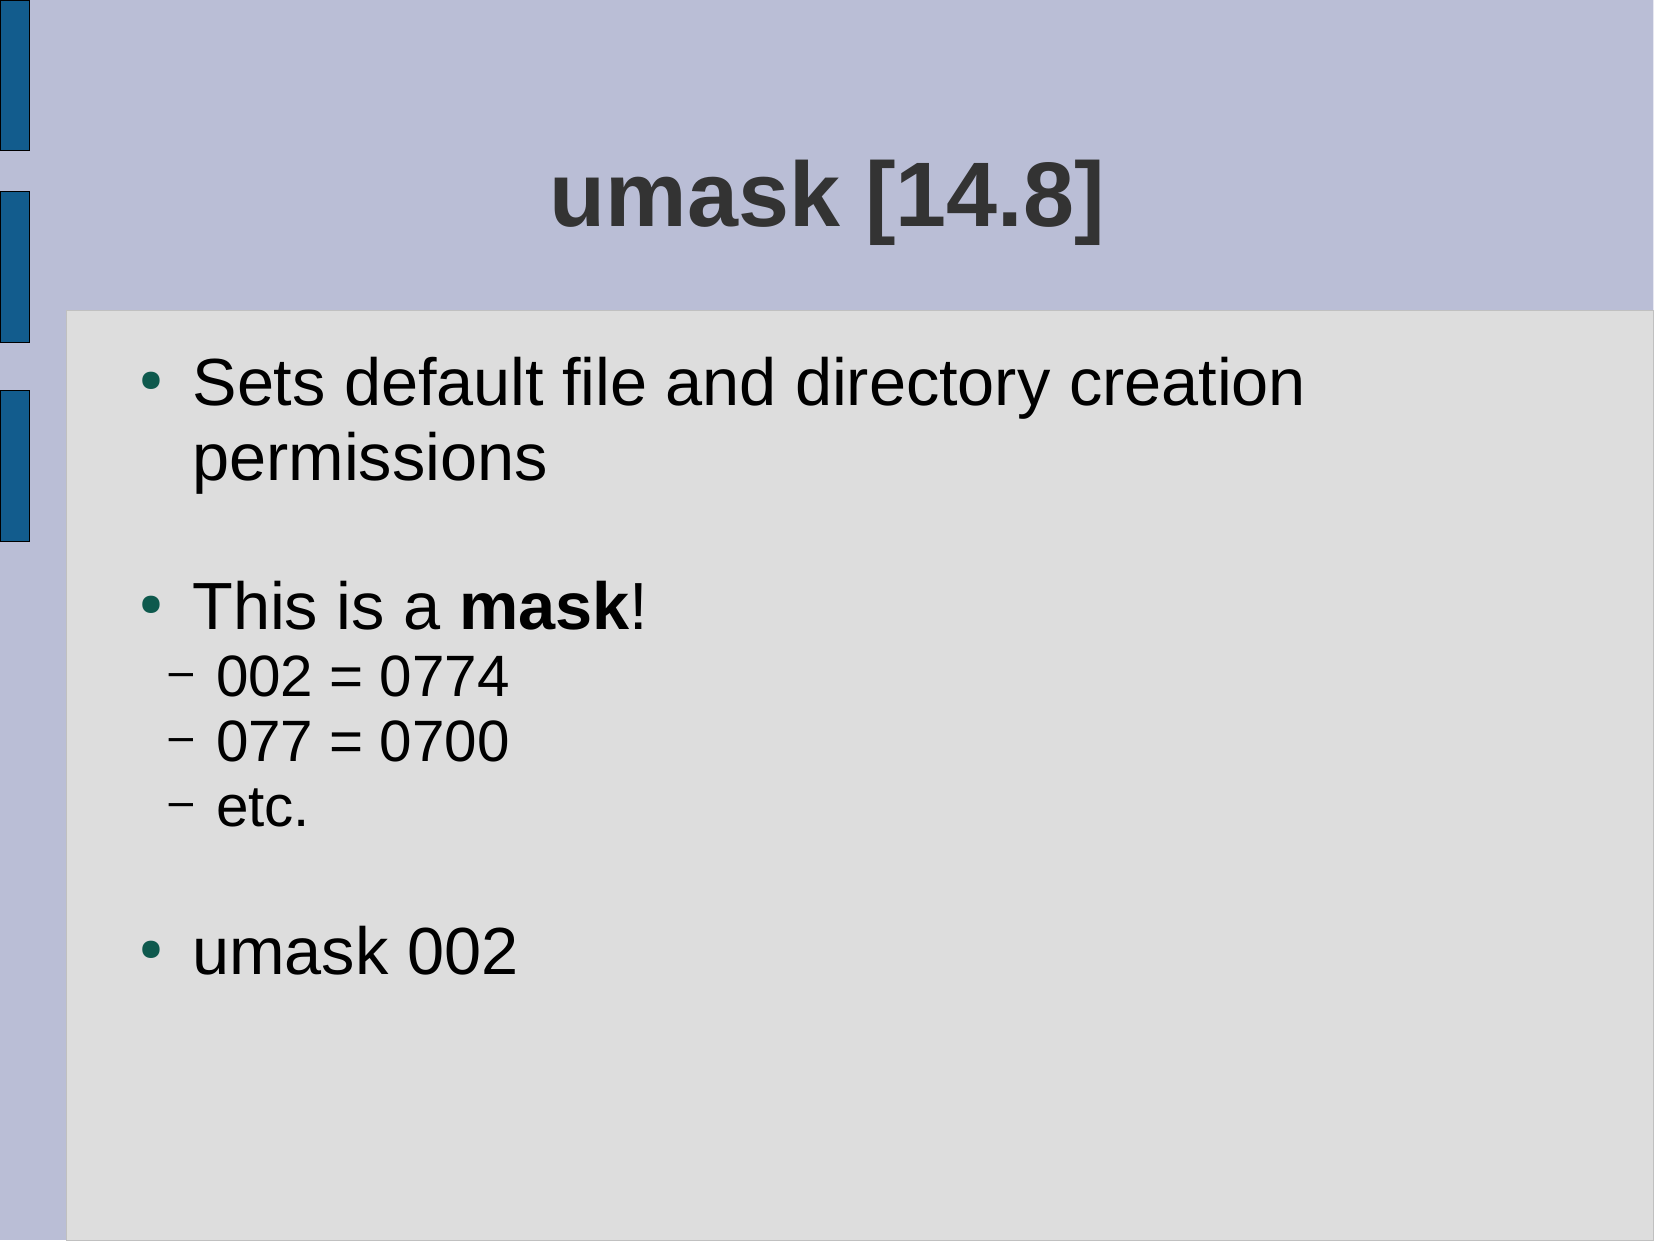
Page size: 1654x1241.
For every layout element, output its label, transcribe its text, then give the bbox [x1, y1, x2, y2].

list Sets default file and directory creation permissions This is a mask! 002 = 0774 077 = 0700 etc. umask 002 [121, 344, 1534, 1149]
title umask [14.8] [121, 98, 1534, 291]
